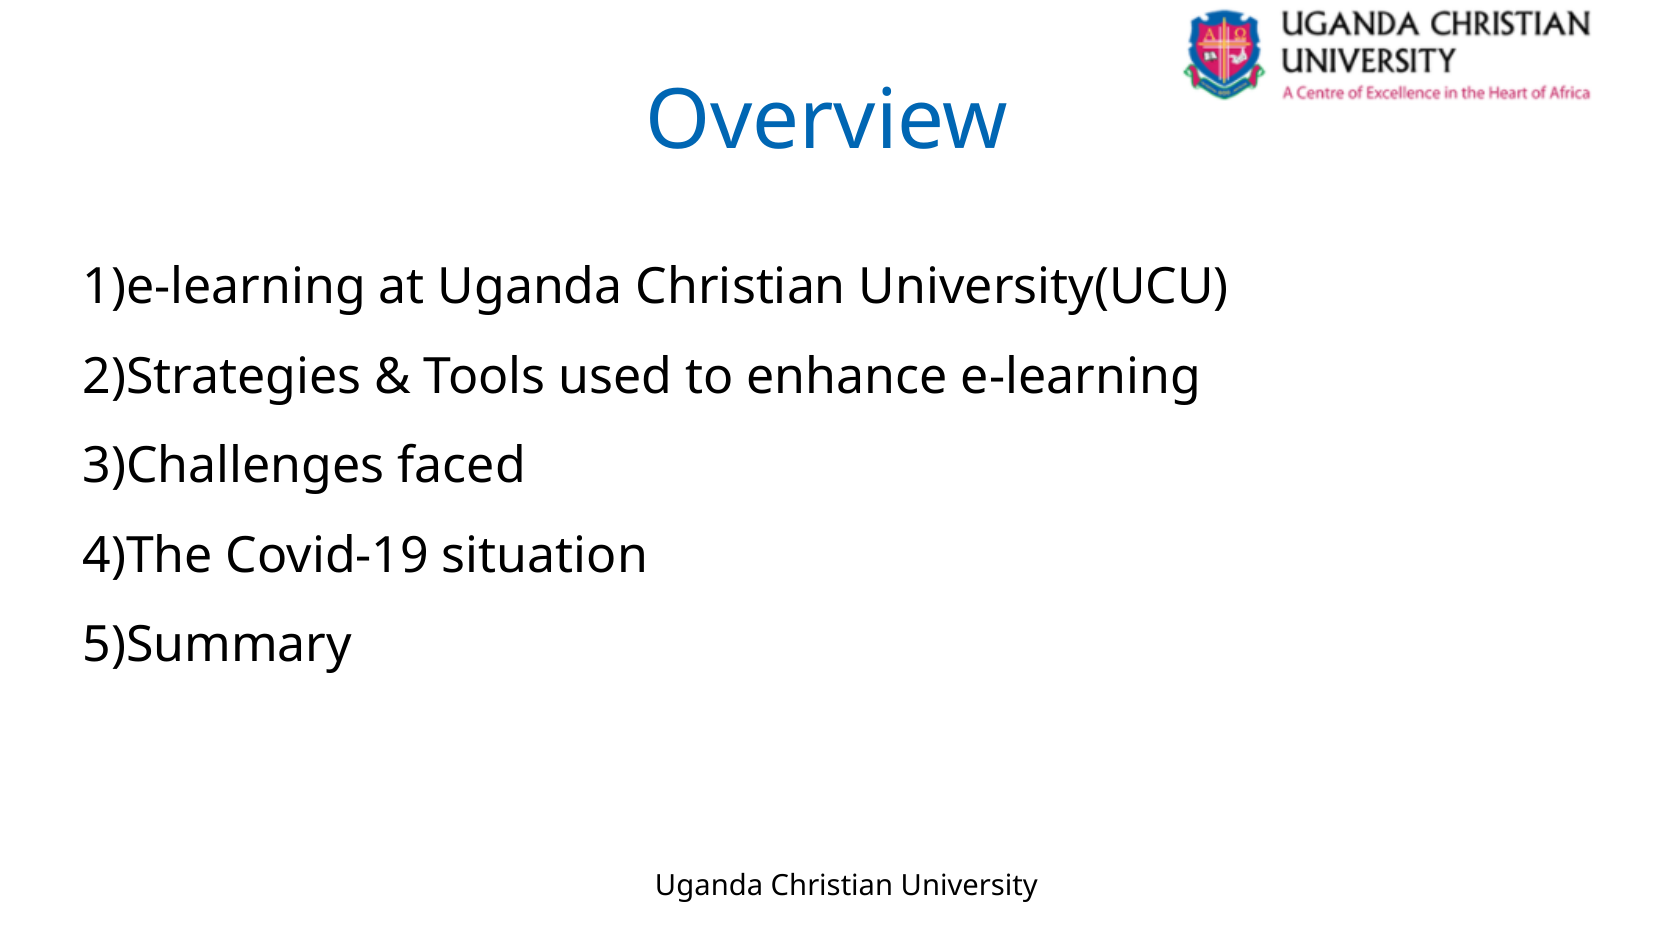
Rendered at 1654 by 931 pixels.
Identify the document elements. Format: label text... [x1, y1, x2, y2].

text_box Uganda Christian University [584, 866, 1109, 931]
subtitle e-learning at Uganda Christian University(UCU) Strategies & Tools used to enhance e-learning Challenges faced The Covid-19 situation Summary [82, 192, 1571, 733]
picture [1148, 0, 1654, 115]
title Overview [82, 37, 1571, 192]
